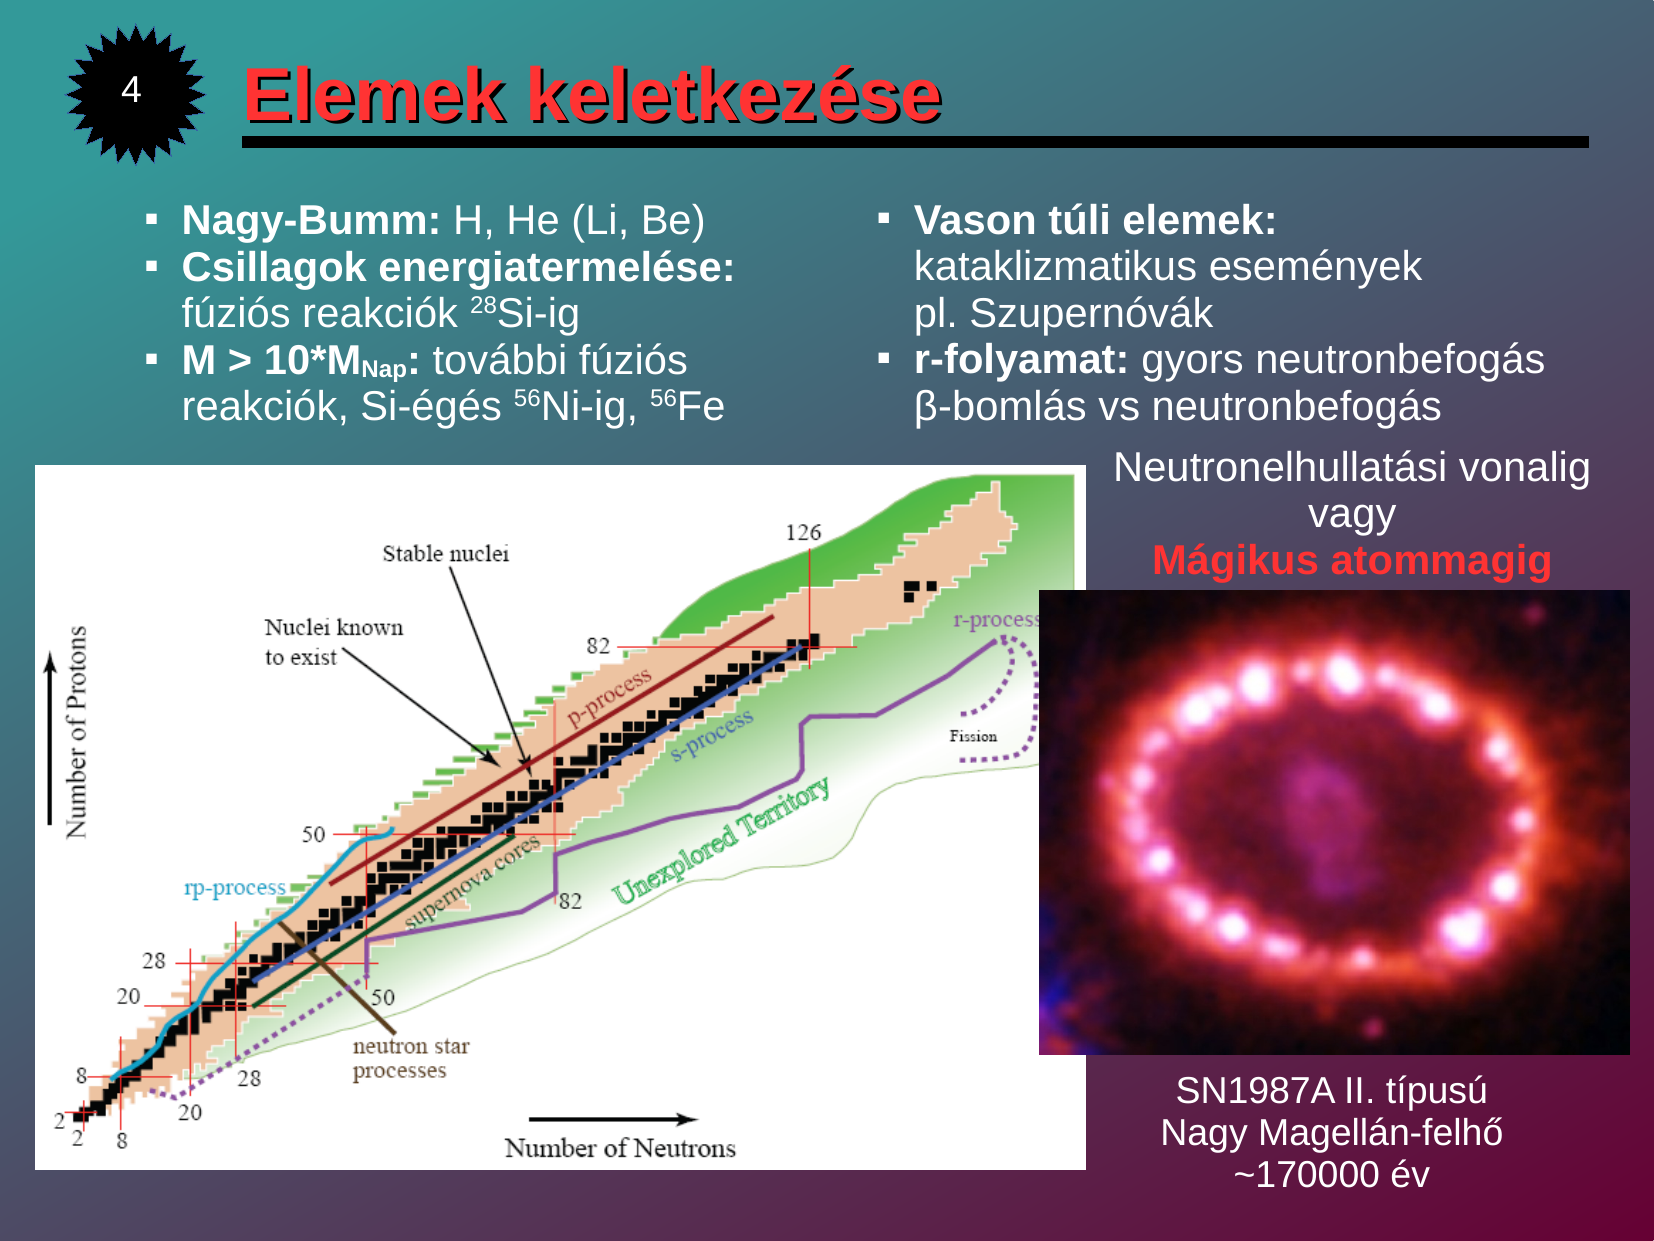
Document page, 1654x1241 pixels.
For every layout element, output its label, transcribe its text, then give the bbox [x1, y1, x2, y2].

title Elemek keletkezése [242, 52, 1577, 136]
text_box Neutronelhullatási vonalig vagy Mágikus atommagig [1098, 436, 1607, 591]
picture [35, 465, 1630, 1170]
text_box 4 [106, 61, 157, 119]
text_box Nagy-Bumm: H, He (Li, Be) Csillagok energiatermelése: fúziós reakciók 28Si-ig M > 10*MNap: további fúziós reakciók, Si-égés 56Ni-ig, 56Fe [131, 189, 751, 454]
text_box [64, 23, 207, 166]
text_box SN1987A II. típusú Nagy Magellán-felhő ~170000 év [1145, 1062, 1518, 1204]
text_box Vason túli elemek: kataklizmatikus események pl. Szupernóvák r-folyamat: gyors neutronbefogás β-bomlás vs neutronbefogás [863, 188, 1561, 437]
